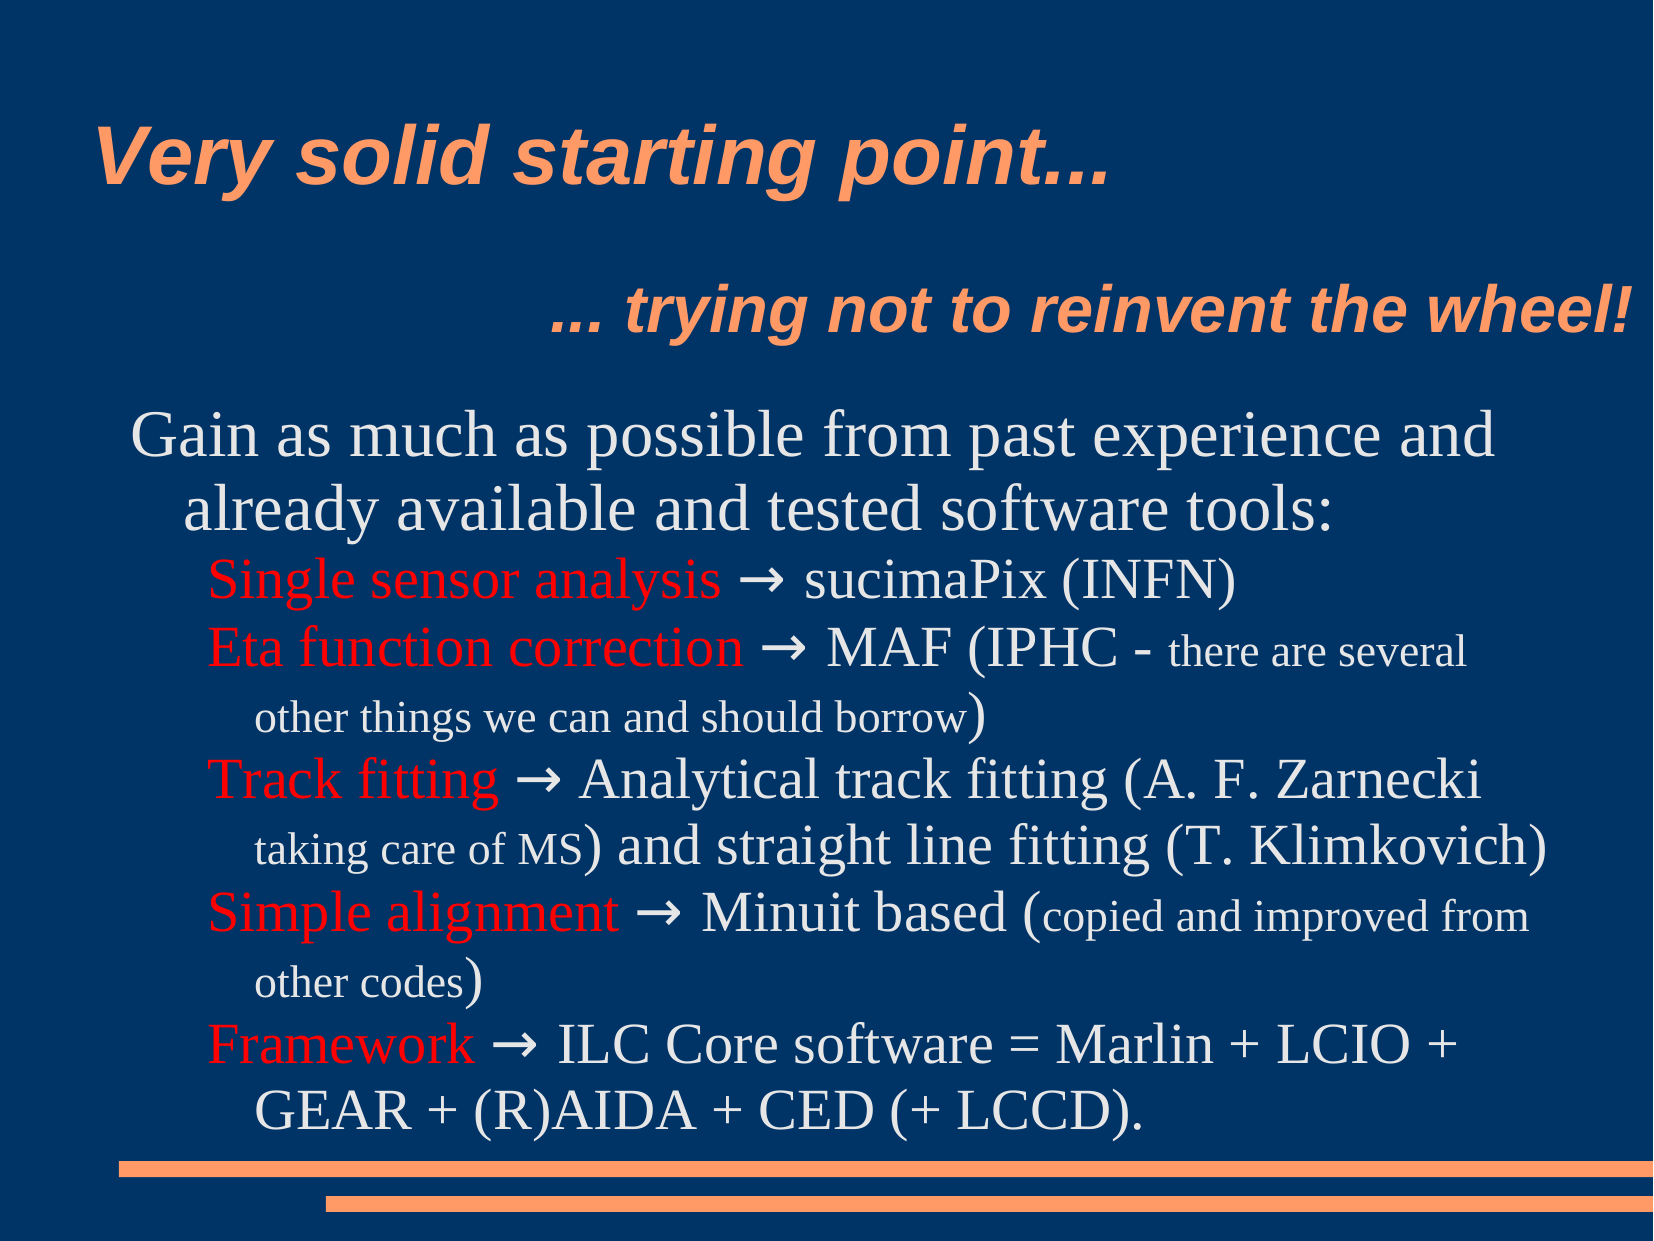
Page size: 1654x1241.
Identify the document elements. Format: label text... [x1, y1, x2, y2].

title ... trying not to reinvent the wheel! [37, 205, 1636, 413]
title Very solid starting point... [91, 52, 1504, 205]
list Gain as much as possible from past experience and already available and tested software tools: Single sensor analysis → sucimaPix (INFN) Eta function correction → MAF (IPHC - there are several other things we can and should borrow) Track fitting → Analytical track fitting (A. F. Zarnecki taking care of MS) and straight line fitting (T. Klimkovich) Simple alignment → Minuit based (copied and improved from other codes) Framework → ILC Core software = Marlin + LCIO + GEAR + (R)AIDA + CED (+ LCCD). [112, 413, 1552, 1142]
